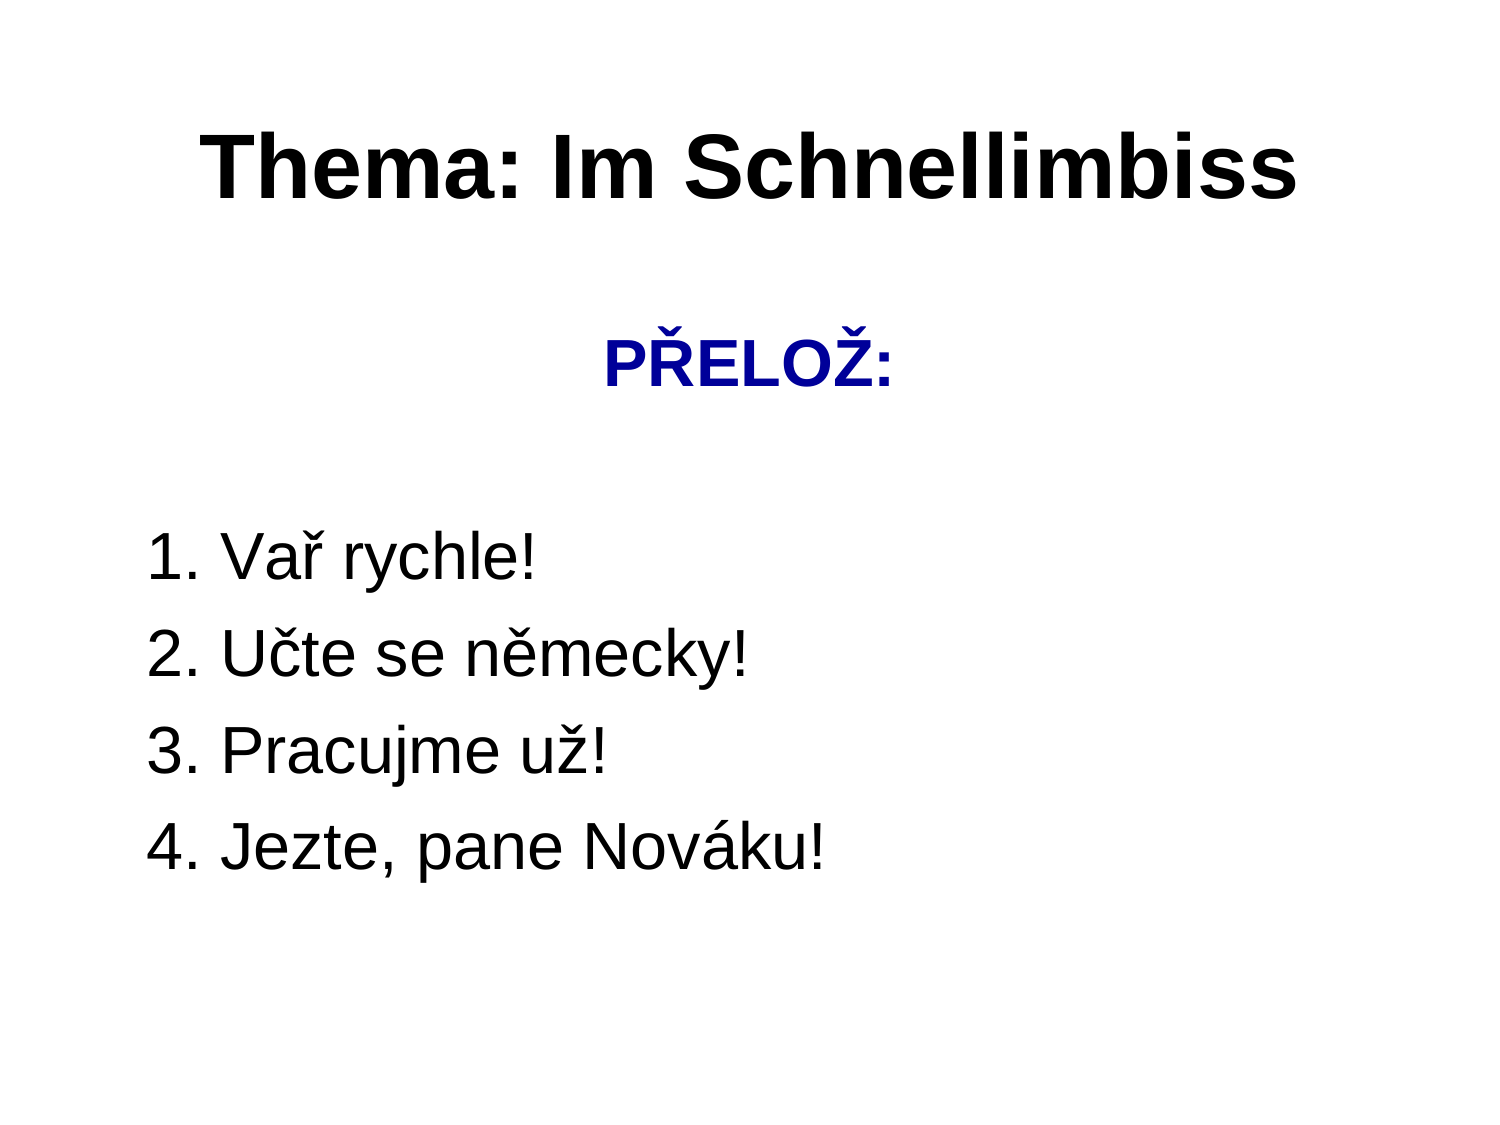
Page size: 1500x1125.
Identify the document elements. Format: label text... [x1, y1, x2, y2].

title Thema: Im Schnellimbiss [75, 47, 1426, 276]
list PŘELOŽ: 1. Vař rychle! 2. Učte se německy! 3. Pracujme už! 4. Jezte, pane Nováku! [75, 312, 1426, 988]
